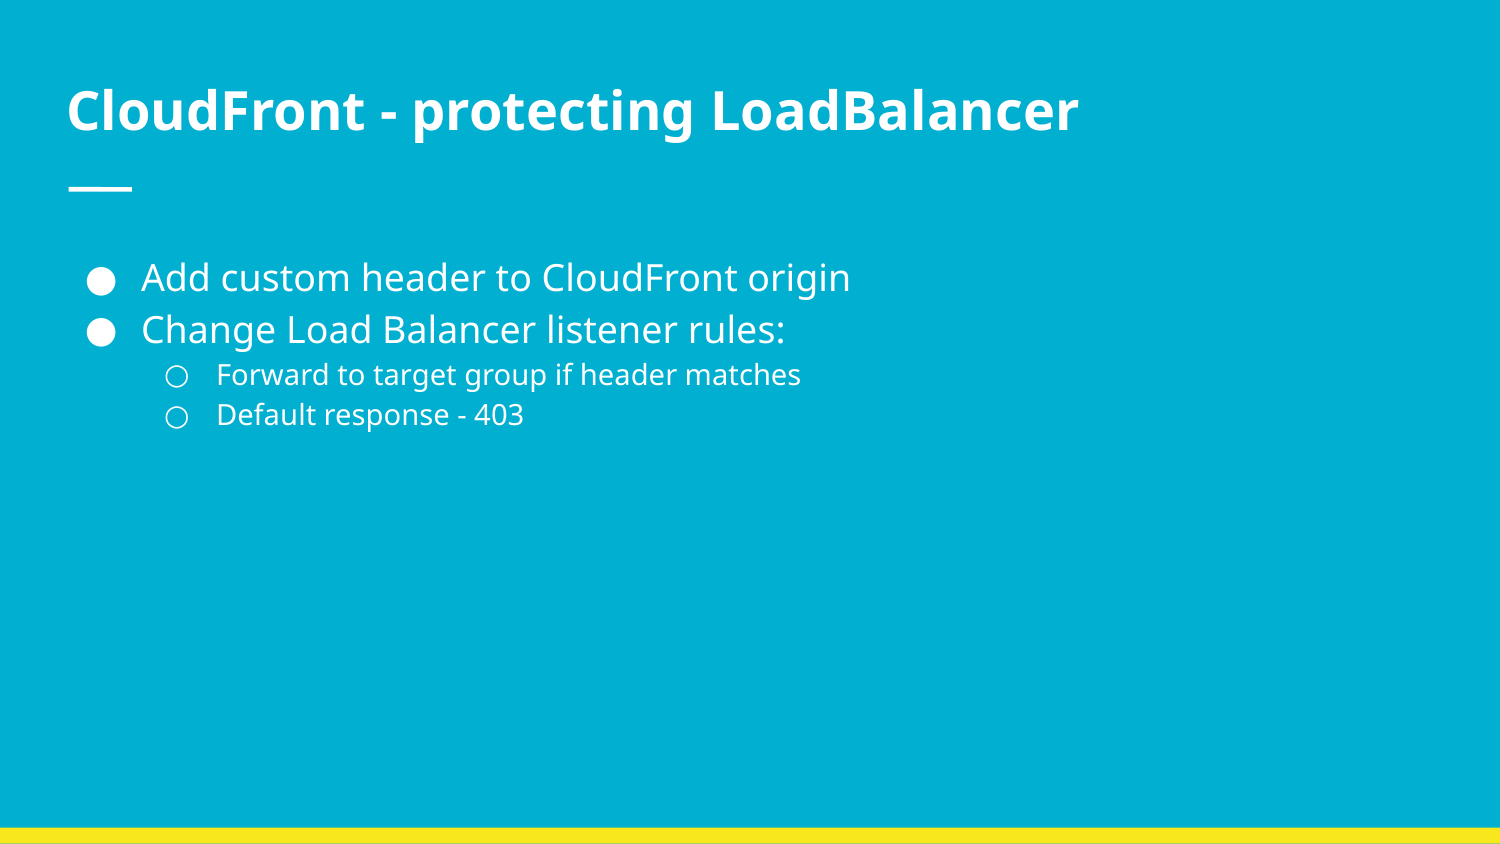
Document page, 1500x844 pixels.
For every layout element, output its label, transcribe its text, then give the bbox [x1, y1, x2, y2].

list Add custom header to CloudFront origin Change Load Balancer listener rules: Forward to target group if header matches Default response - 403 [51, 232, 1449, 750]
title CloudFront - protecting LoadBalancer [51, 61, 1449, 167]
